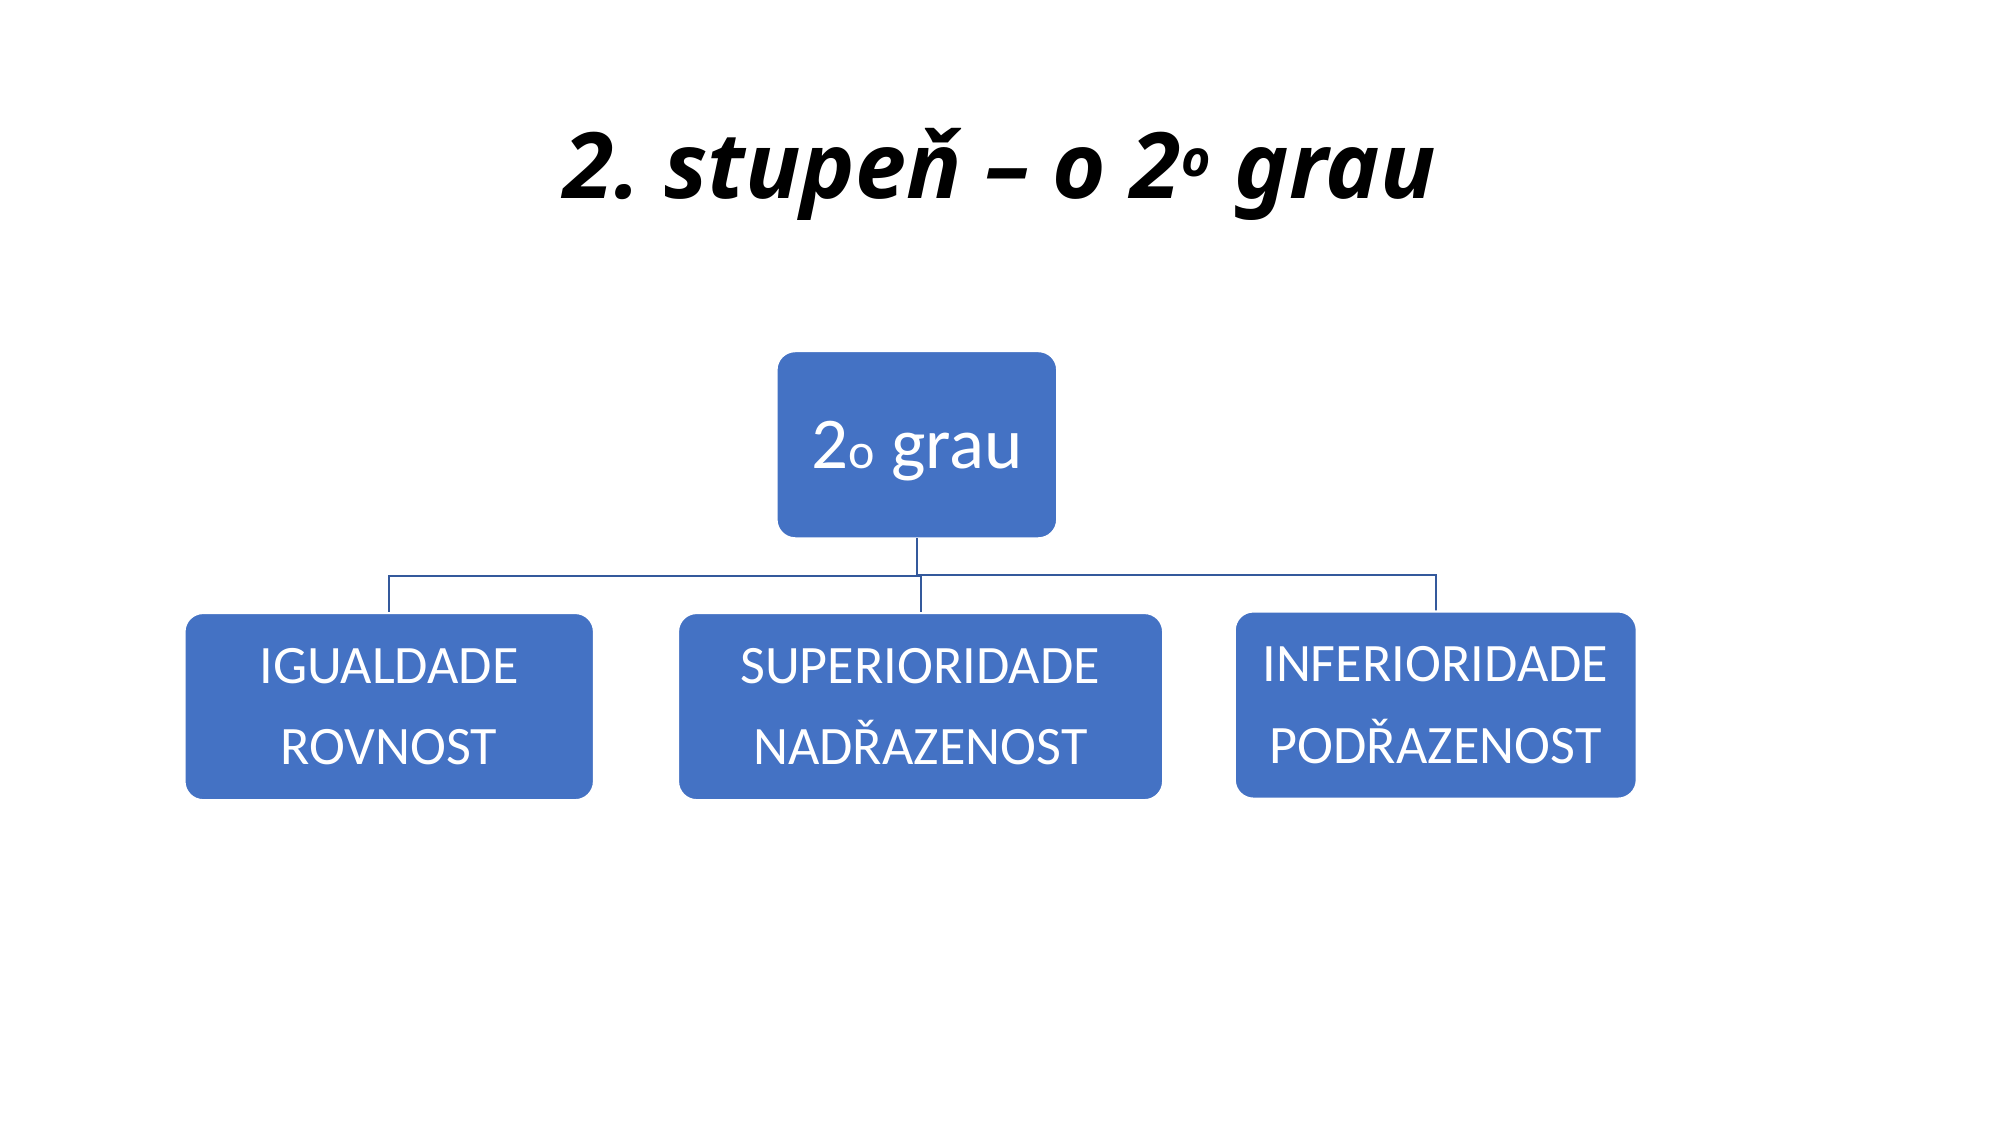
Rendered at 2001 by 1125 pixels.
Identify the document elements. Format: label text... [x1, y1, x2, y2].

list [137, 299, 1863, 1014]
text_box 2o grau [776, 351, 1058, 539]
text_box INFERIORIDADE PODŘAZENOST [1234, 611, 1637, 799]
text_box SUPERIORIDADE NADŘAZENOST [678, 613, 1164, 801]
text_box IGUALDADE ROVNOST [184, 613, 594, 801]
title 2. stupeň – o 2o grau [137, 59, 1863, 278]
